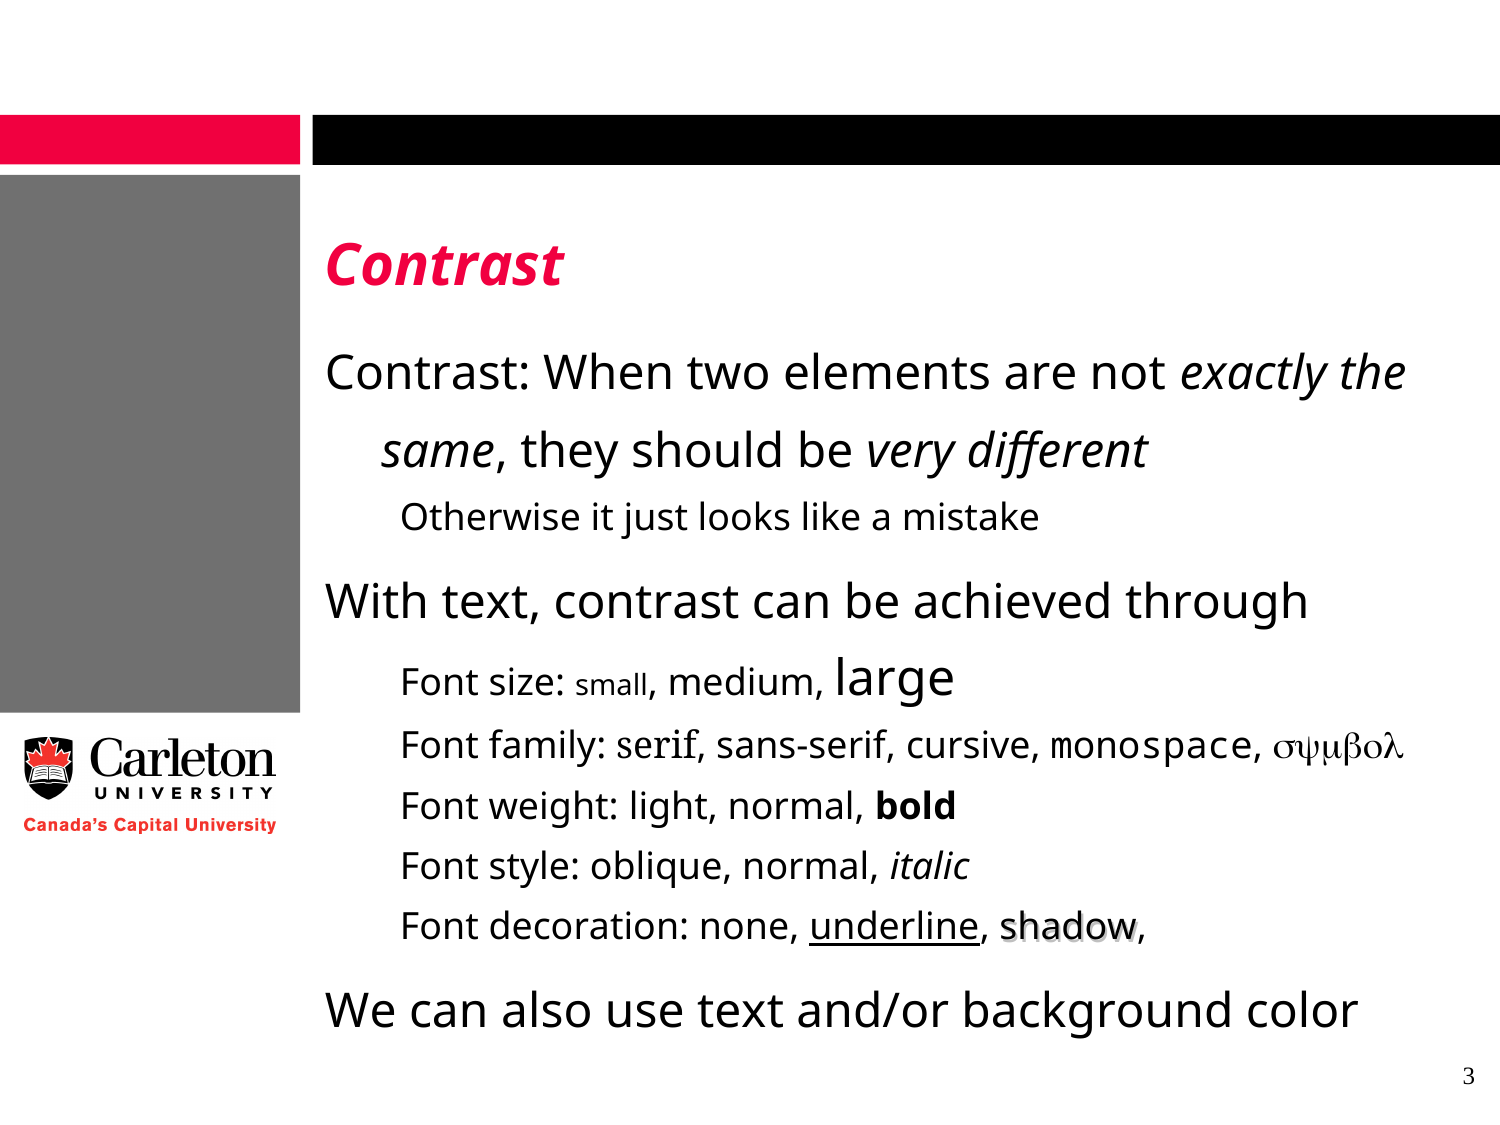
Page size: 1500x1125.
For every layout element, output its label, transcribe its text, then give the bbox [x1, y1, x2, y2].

list Contrast: When two elements are not exactly the same, they should be very different Otherwise it just looks like a mistake With text, contrast can be achieved through Font size: small, medium, large Font family: serif, sans-serif, cursive, monospace, symbol Font weight: light, normal, bold Font style: oblique, normal, italic Font decoration: none, underline, shadow, We can also use text and/or background color [324, 324, 1450, 1036]
title Contrast [324, 194, 1450, 324]
picture [24, 737, 276, 834]
